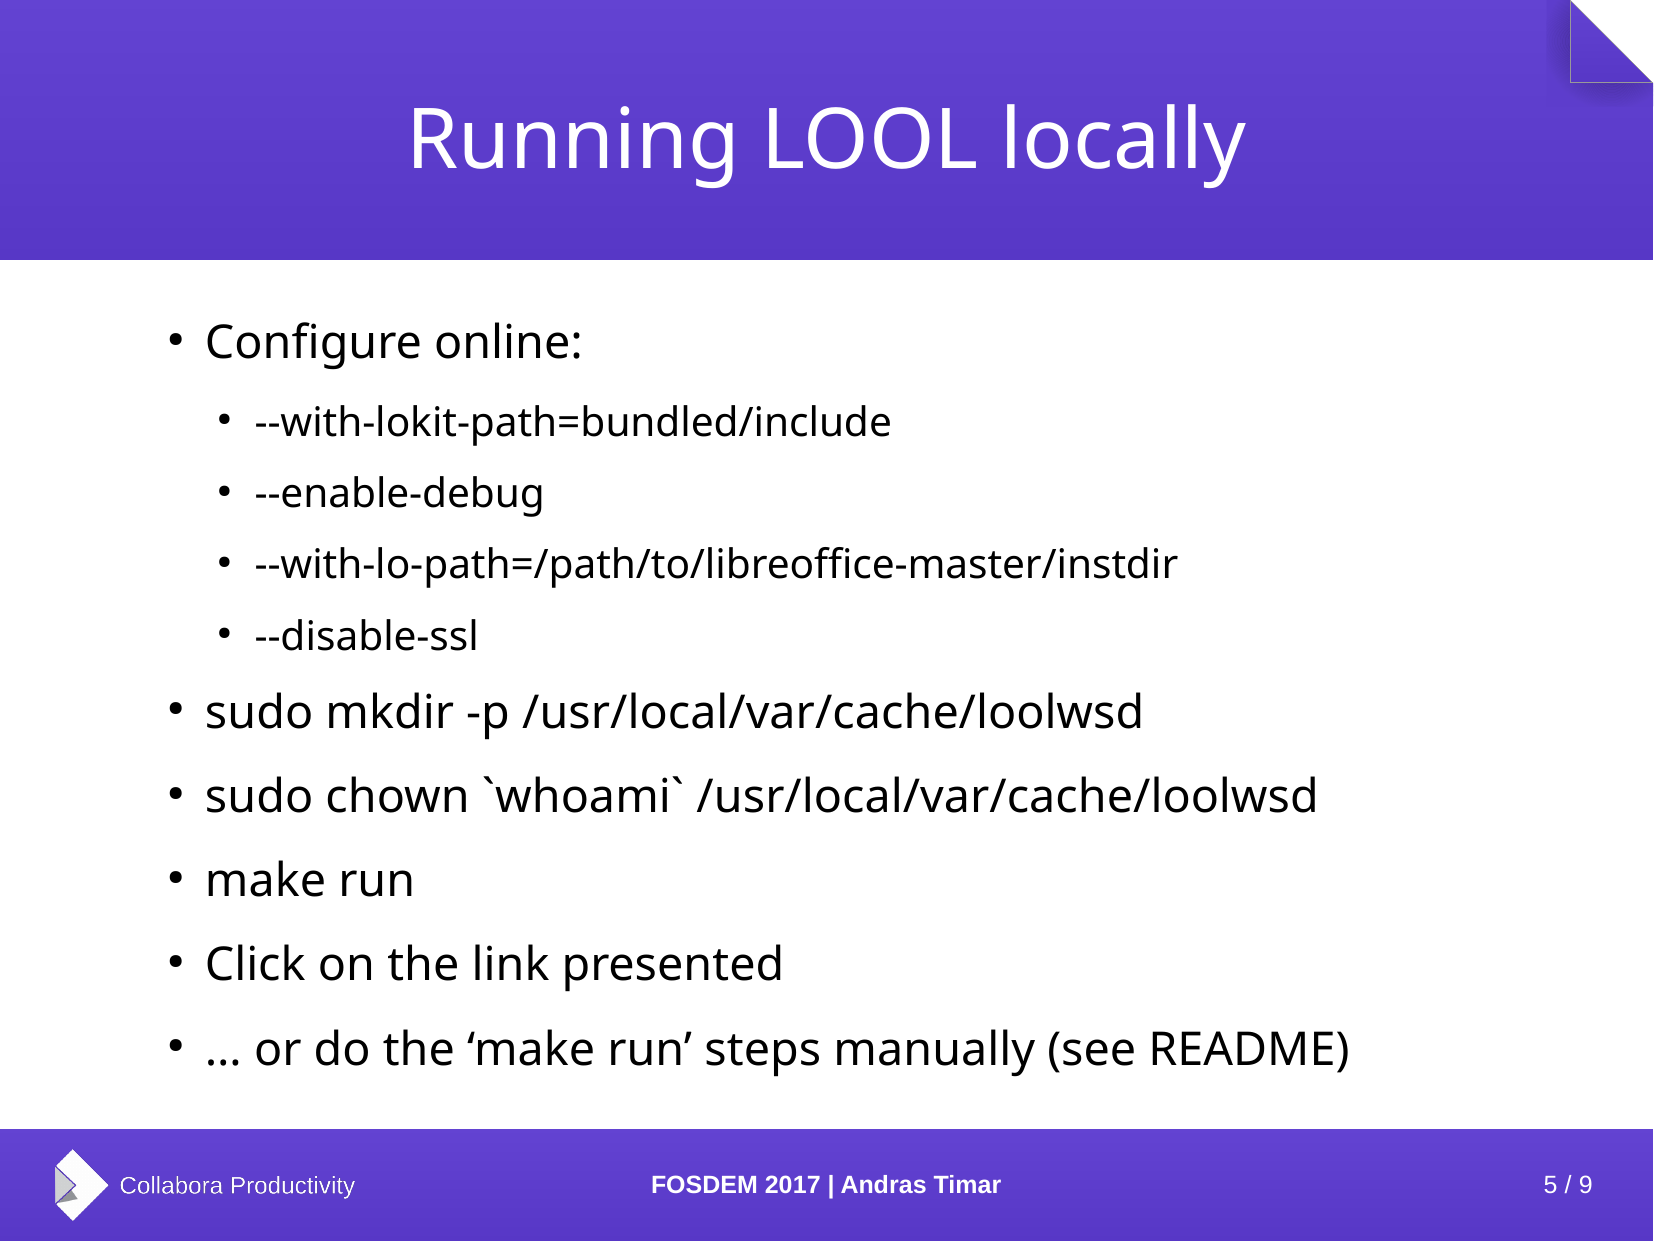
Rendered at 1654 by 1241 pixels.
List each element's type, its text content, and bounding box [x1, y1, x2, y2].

picture [55, 1149, 355, 1221]
title Running LOOL locally [165, 70, 1488, 201]
list Configure online: --with-lokit-path=bundled/include --enable-debug --with-lo-path=/path/to/libreoffice-master/instdir --disable-ssl sudo mkdir -p /usr/local/var/cache/loolwsd sudo chown `whoami` /usr/local/var/cache/loolwsd make run Click on the link presented … or do the ‘make run’ steps manually (see README) [155, 308, 1535, 1087]
